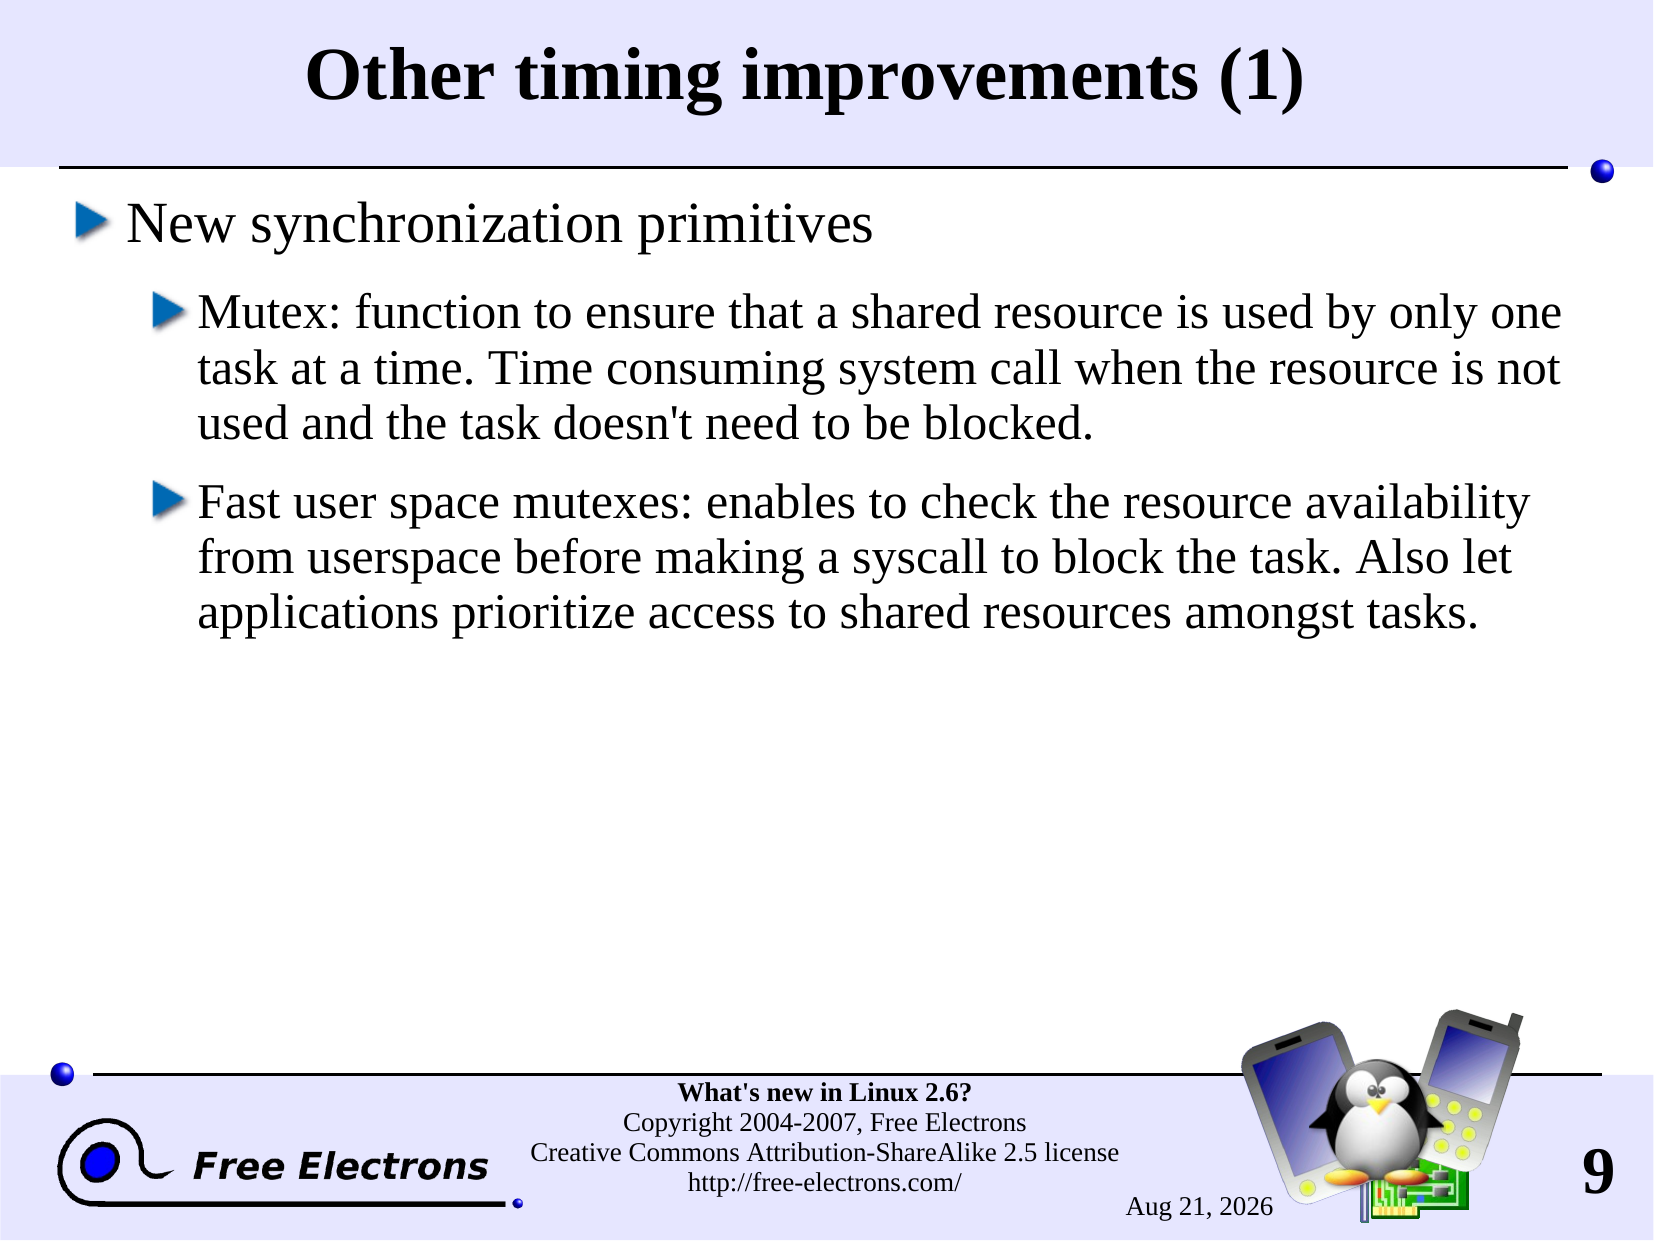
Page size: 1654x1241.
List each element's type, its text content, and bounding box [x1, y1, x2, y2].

title Other timing improvements (1) [60, 25, 1551, 124]
picture [1226, 1052, 1526, 1241]
list New synchronization primitives Mutex: function to ensure that a shared resource is used by only one task at a time. Time consuming system call when the resource is not used and the task doesn't need to be blocked. Fast user space mutexes: enables to check the resource availability from userspace before making a syscall to block the task. Also let applications prioritize access to shared resources amongst tasks. [55, 190, 1572, 1052]
picture [50, 1107, 527, 1216]
